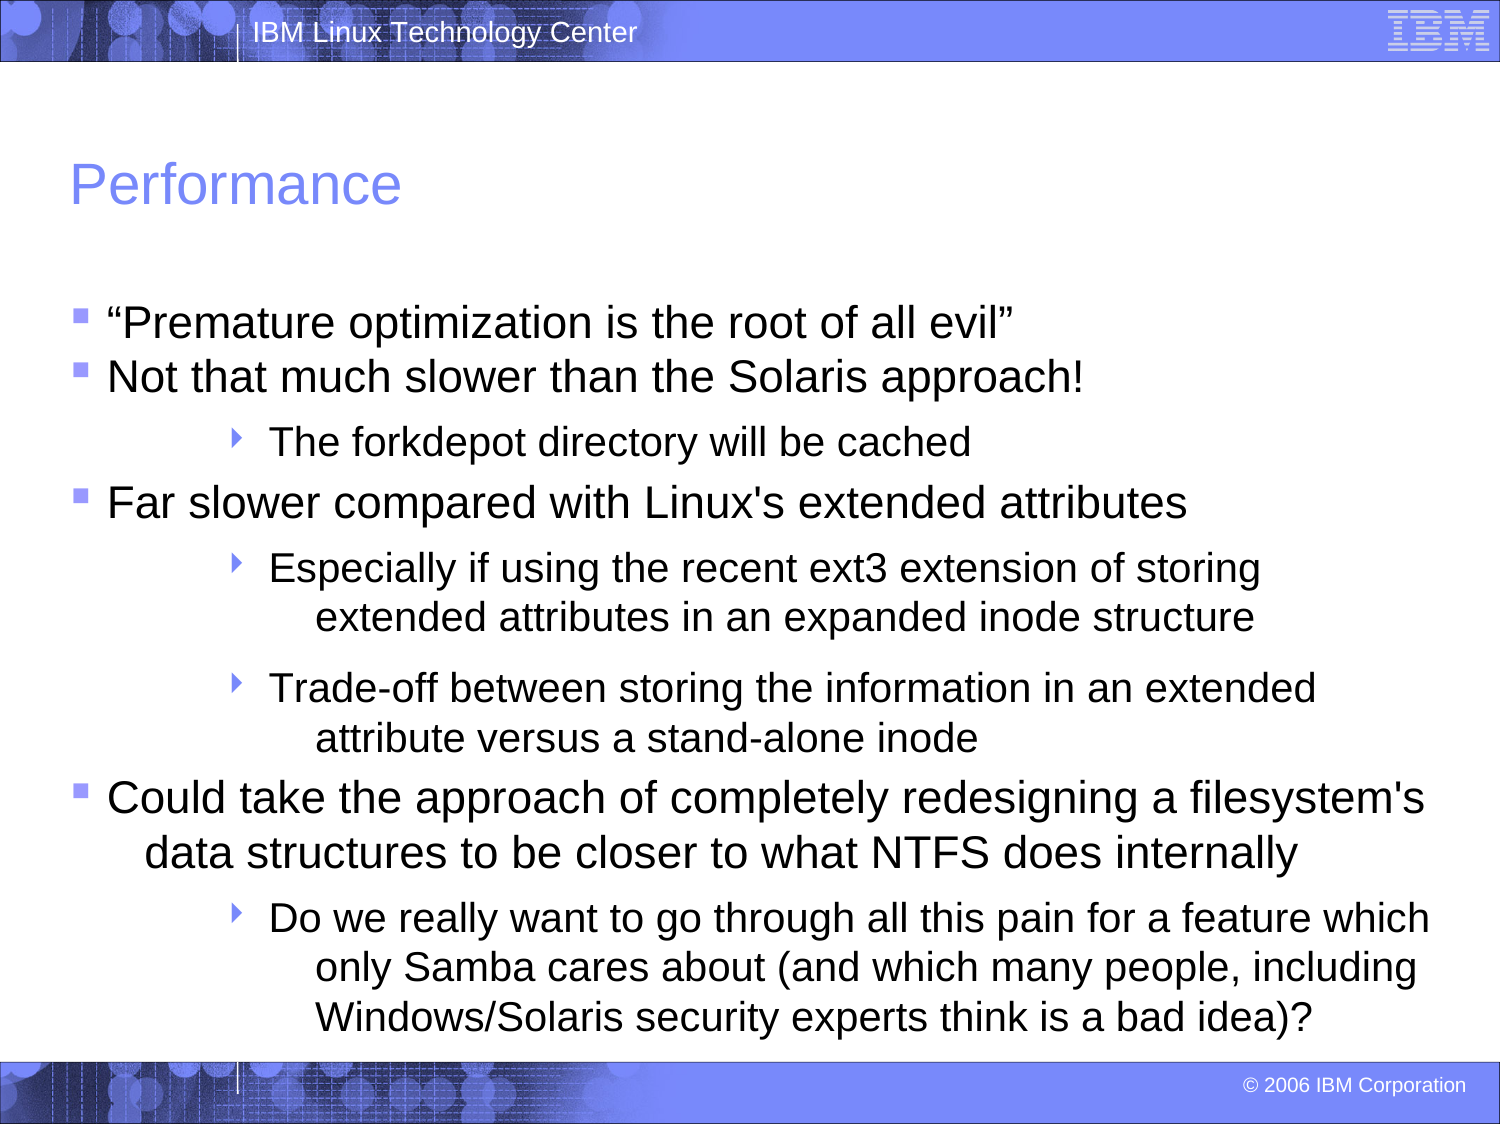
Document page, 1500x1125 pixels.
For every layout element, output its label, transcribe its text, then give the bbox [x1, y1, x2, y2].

picture [1, 1, 1499, 61]
title Performance [69, 144, 1422, 227]
list “Premature optimization is the root of all evil” Not that much slower than the Solaris approach! The forkdepot directory will be cached Far slower compared with Linux's extended attributes Especially if using the recent ext3 extension of storing extended attributes in an expanded inode structure Trade-off between storing the information in an extended attribute versus a stand-alone inode Could take the approach of completely redesigning a filesystem's data structures to be closer to what NTFS does internally Do we really want to go through all this pain for a feature which only Samba cares about (and which many people, including Windows/Solaris security experts think is a bad idea)? [69, 293, 1433, 1037]
picture [1, 1063, 1499, 1123]
